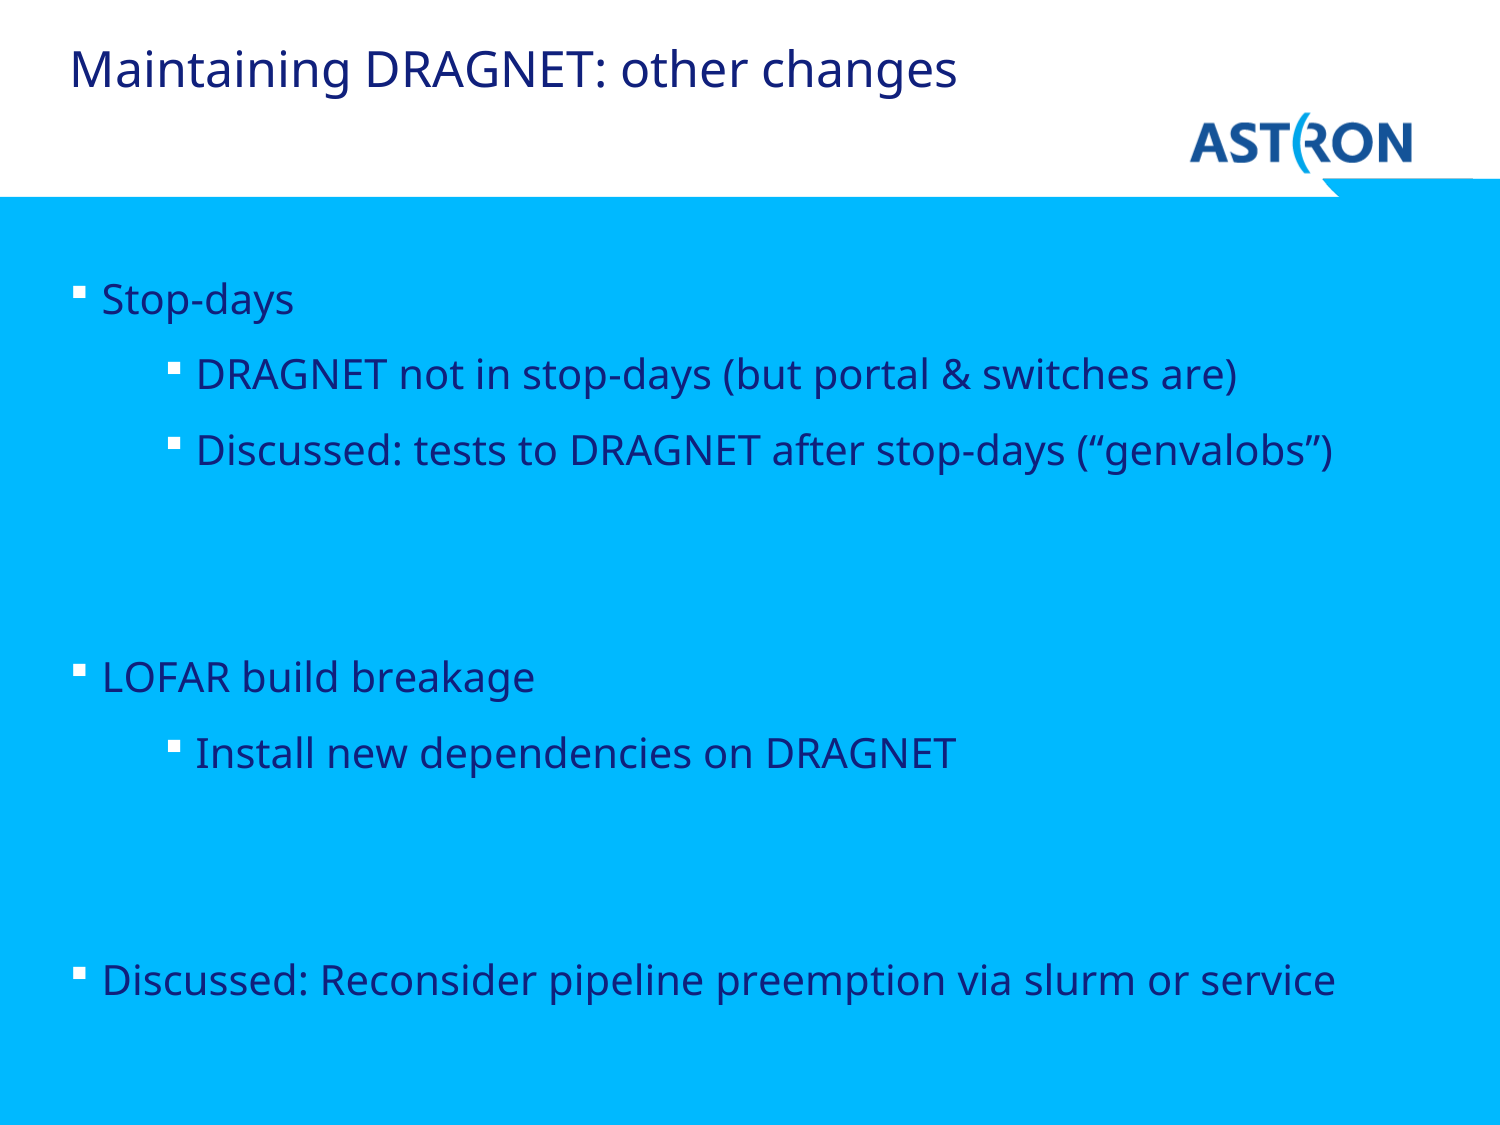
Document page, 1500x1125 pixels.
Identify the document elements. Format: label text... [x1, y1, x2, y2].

title Maintaining DRAGNET: other changes [69, 37, 1111, 188]
list Stop-days DRAGNET not in stop-days (but portal & switches are) Discussed: tests to DRAGNET after stop-days (“genvalobs”) LOFAR build breakage Install new dependencies on DRAGNET Discussed: Reconsider pipeline preemption via slurm or service [70, 262, 1500, 1111]
picture [0, 0, 1500, 196]
